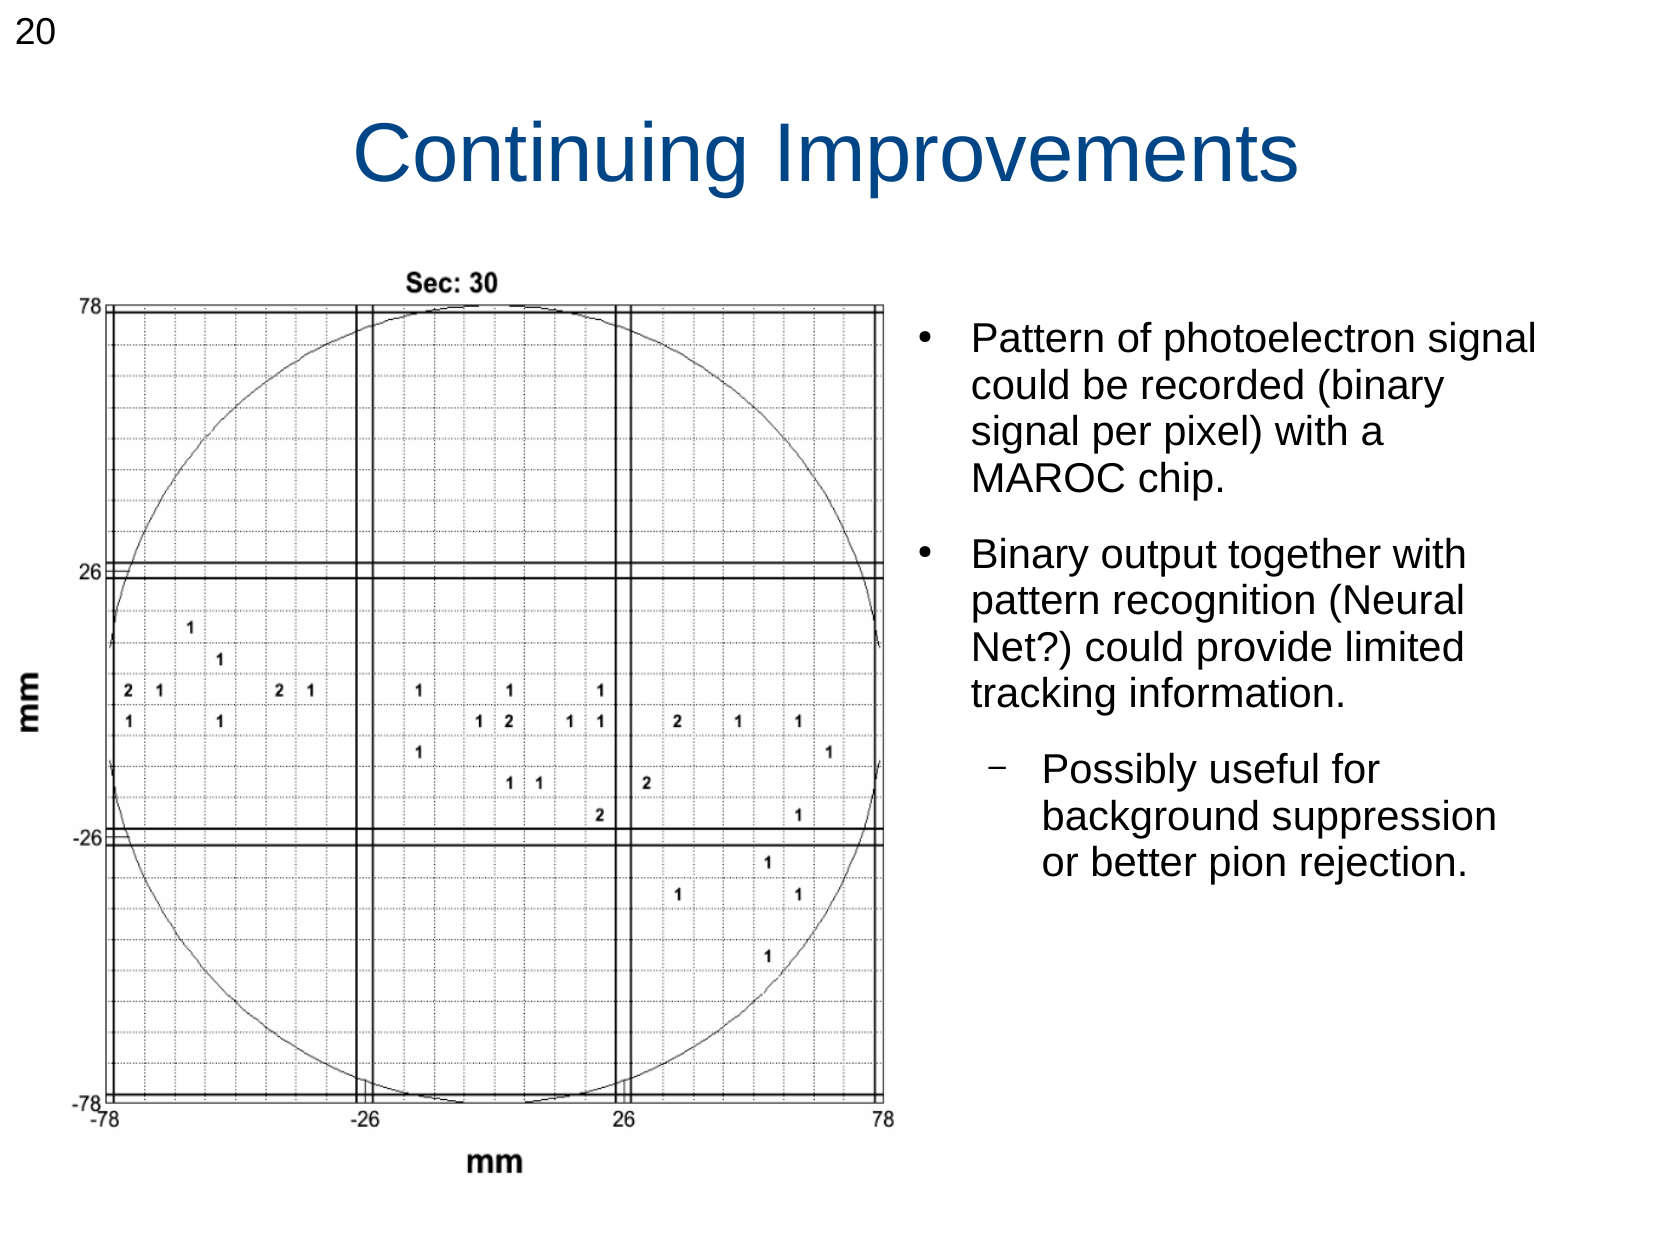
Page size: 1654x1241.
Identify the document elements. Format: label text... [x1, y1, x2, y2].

picture [0, 256, 901, 1186]
title Continuing Improvements [82, 49, 1571, 257]
text_box 20 [0, 3, 72, 61]
list Pattern of photoelectron signal could be recorded (binary signal per pixel) with a MAROC chip. Binary output together with pattern recognition (Neural Net?) could provide limited tracking information. Possibly useful for background suppression or better pion rejection. [900, 315, 1546, 991]
